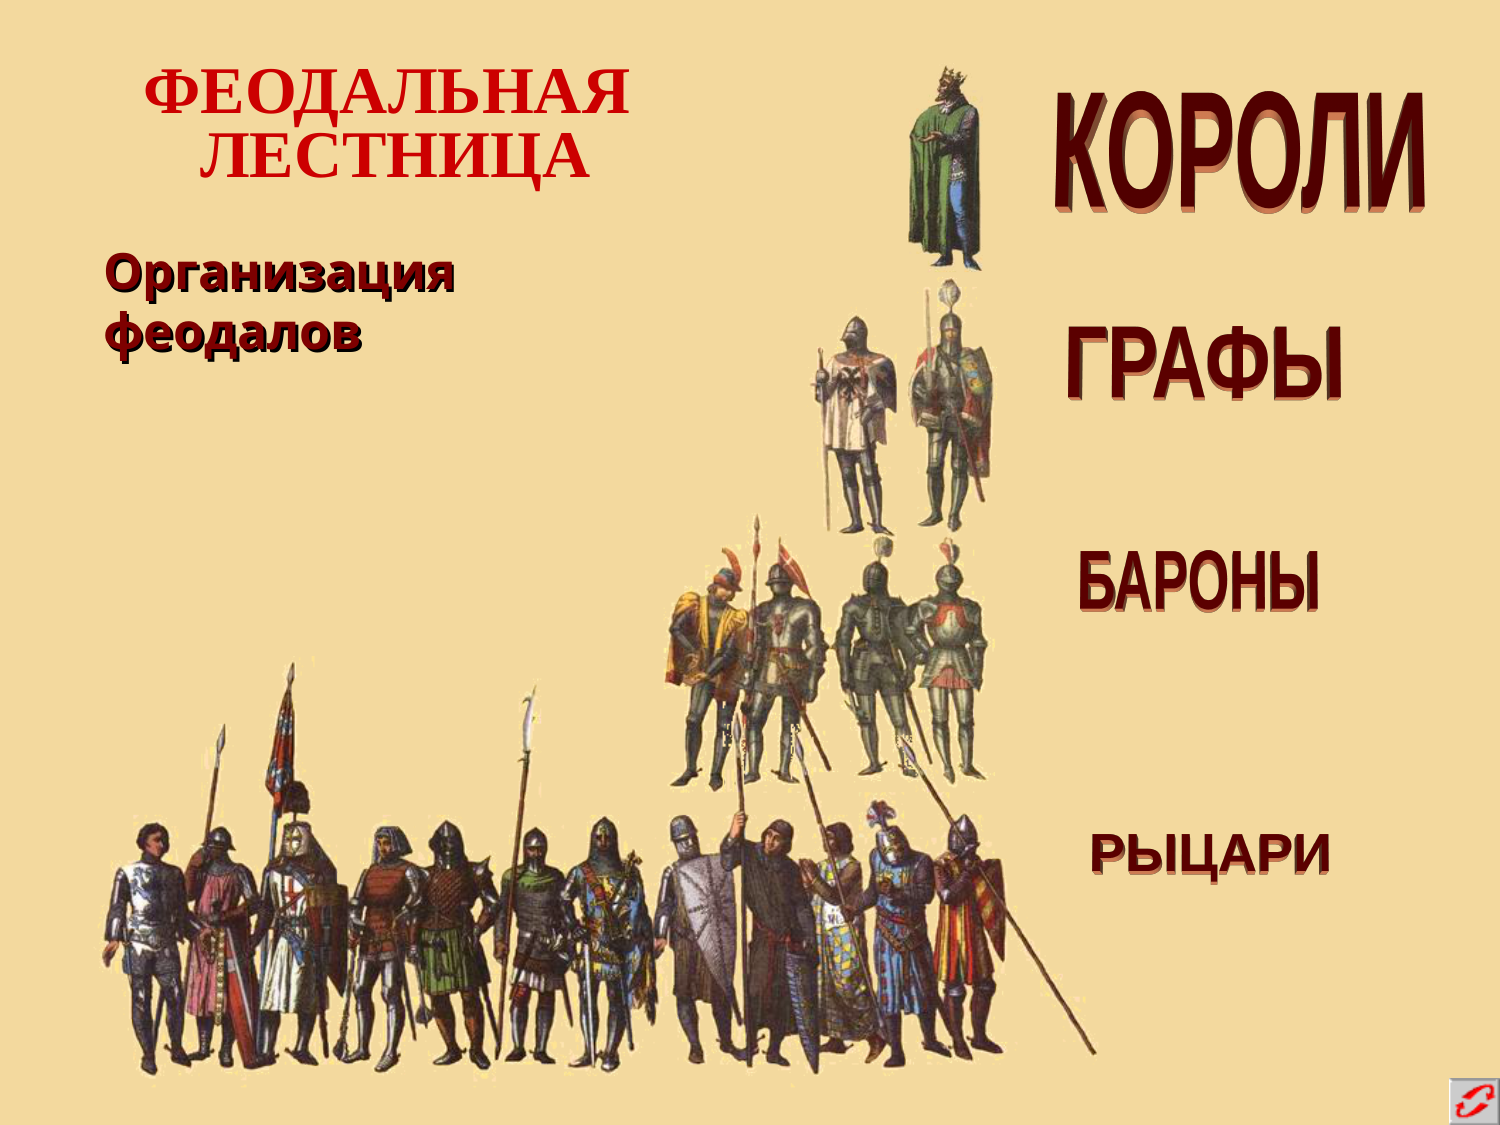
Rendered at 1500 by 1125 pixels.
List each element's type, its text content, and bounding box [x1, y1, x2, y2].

text_box Организация феодалов [88, 231, 715, 368]
title ФЕОДАЛЬНАЯ ЛЕСТНИЦА [88, 66, 703, 186]
picture [0, 0, 1500, 1125]
